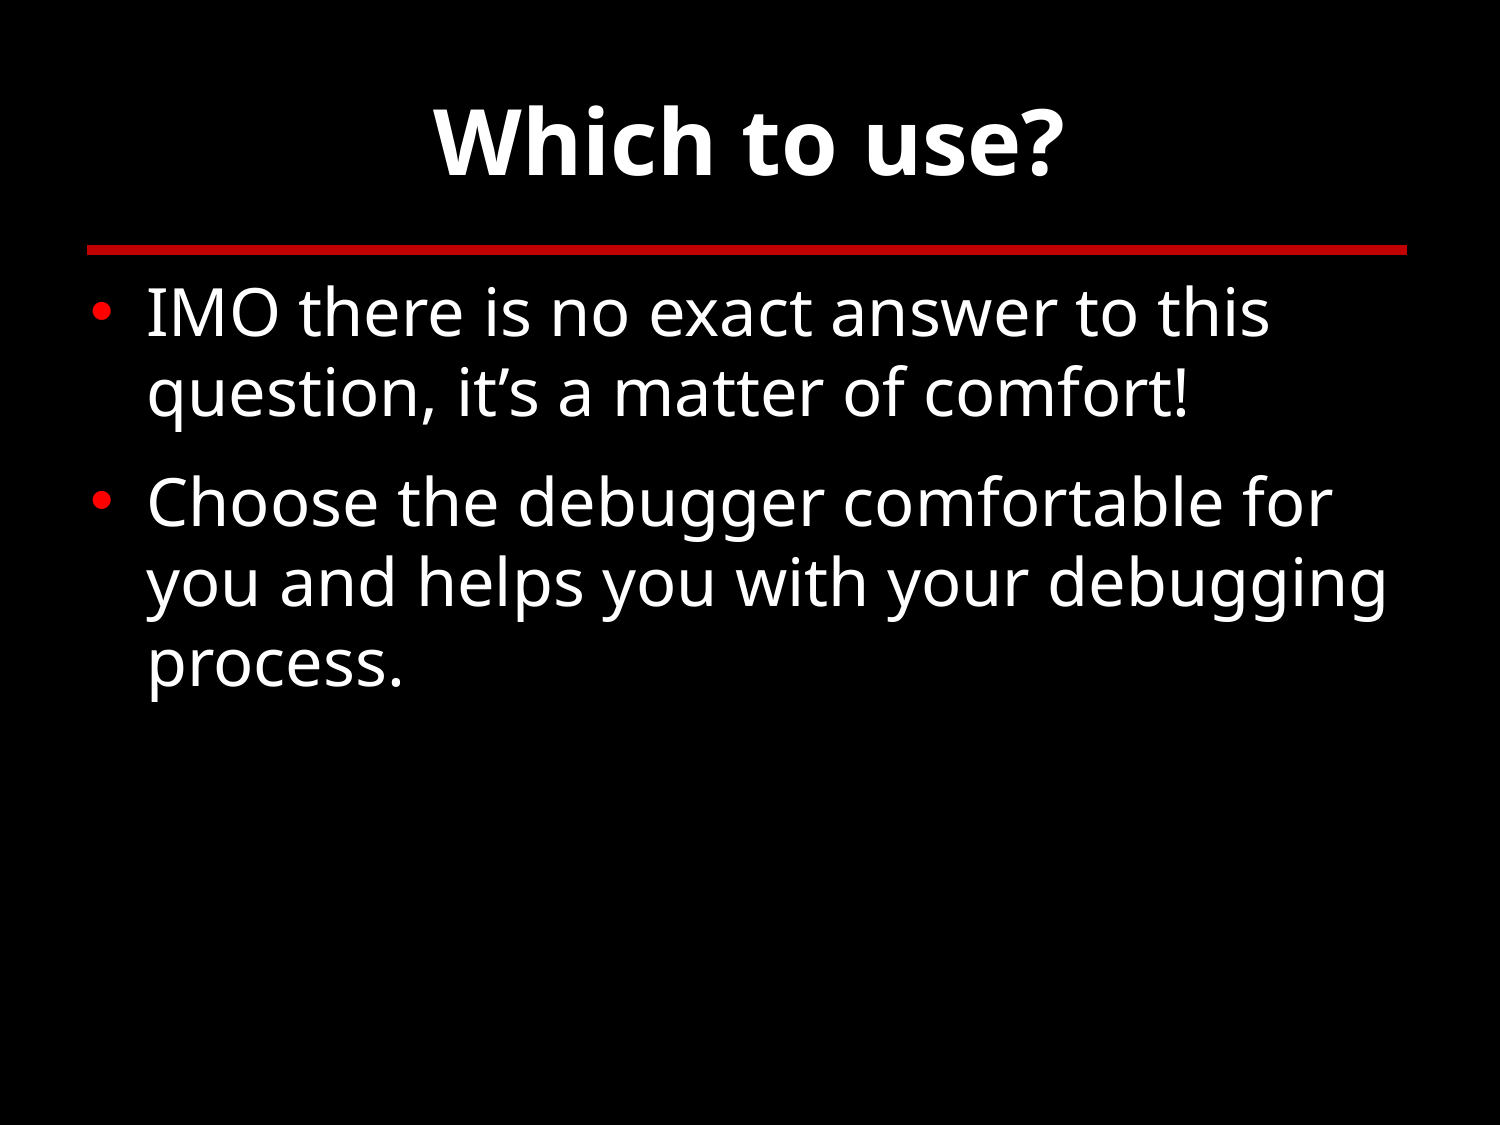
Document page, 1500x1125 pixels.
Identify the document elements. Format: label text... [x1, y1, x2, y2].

title Which to use? [75, 45, 1425, 233]
list IMO there is no exact answer to this question, it’s a matter of comfort! Choose the debugger comfortable for you and helps you with your debugging process. [75, 262, 1425, 1005]
